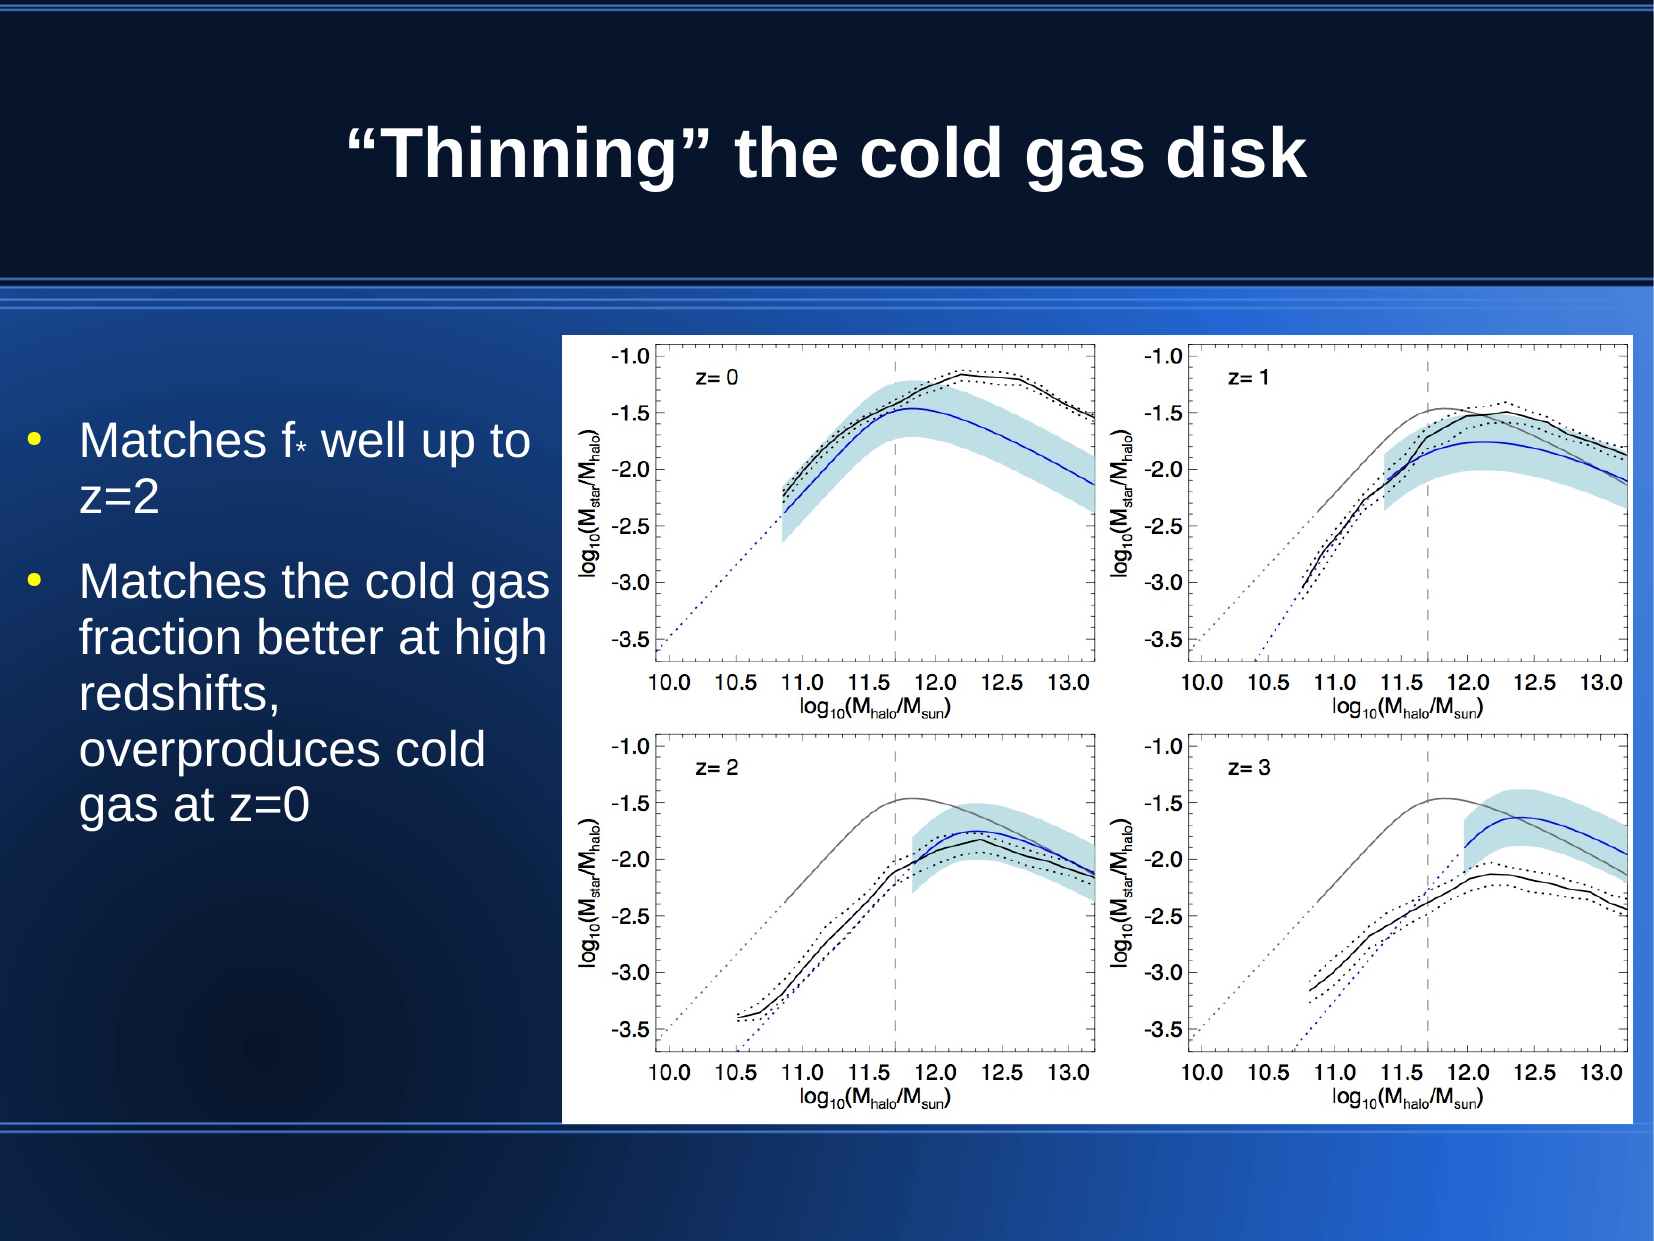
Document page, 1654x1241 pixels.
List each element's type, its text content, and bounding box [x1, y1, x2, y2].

title “Thinning” the cold gas disk [82, 49, 1571, 257]
list Matches f* well up to z=2 Matches the cold gas fraction better at high redshifts, overproduces cold gas at z=0 [7, 412, 562, 1051]
picture [0, 0, 1654, 1241]
